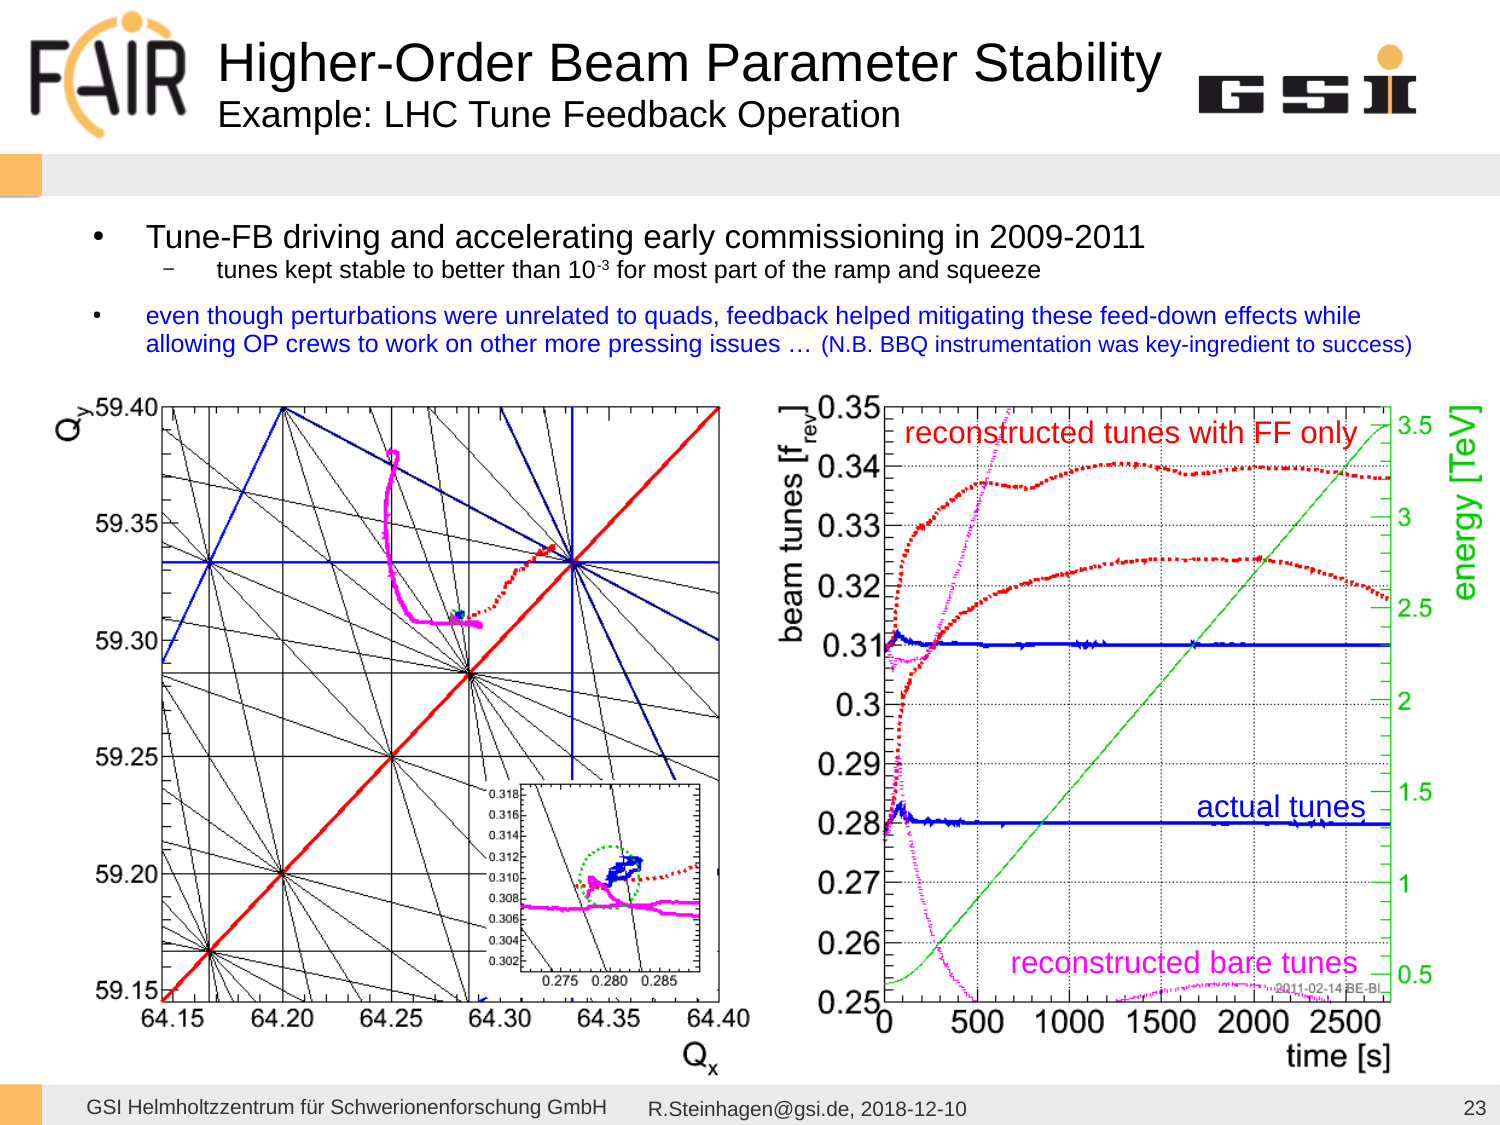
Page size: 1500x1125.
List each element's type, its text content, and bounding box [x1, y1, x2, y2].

picture [54, 393, 1499, 1085]
text_box actual tunes [1181, 781, 1385, 832]
list Tune-FB driving and accelerating early commissioning in 2009-2011 tunes kept stable to better than 10-3 for most part of the ramp and squeeze even though perturbations were unrelated to quads, feedback helped mitigating these feed-down effects while allowing OP crews to work on other more pressing issues … (N.B. BBQ instrumentation was key-ingredient to success) [75, 212, 1425, 1050]
title Higher-Order Beam Parameter Stability Example: LHC Tune Feedback Operation [217, 2, 1182, 166]
text_box reconstructed bare tunes [995, 937, 1381, 988]
picture [30, 9, 187, 141]
picture [1197, 42, 1419, 117]
text_box reconstructed tunes with FF only [889, 408, 1381, 459]
